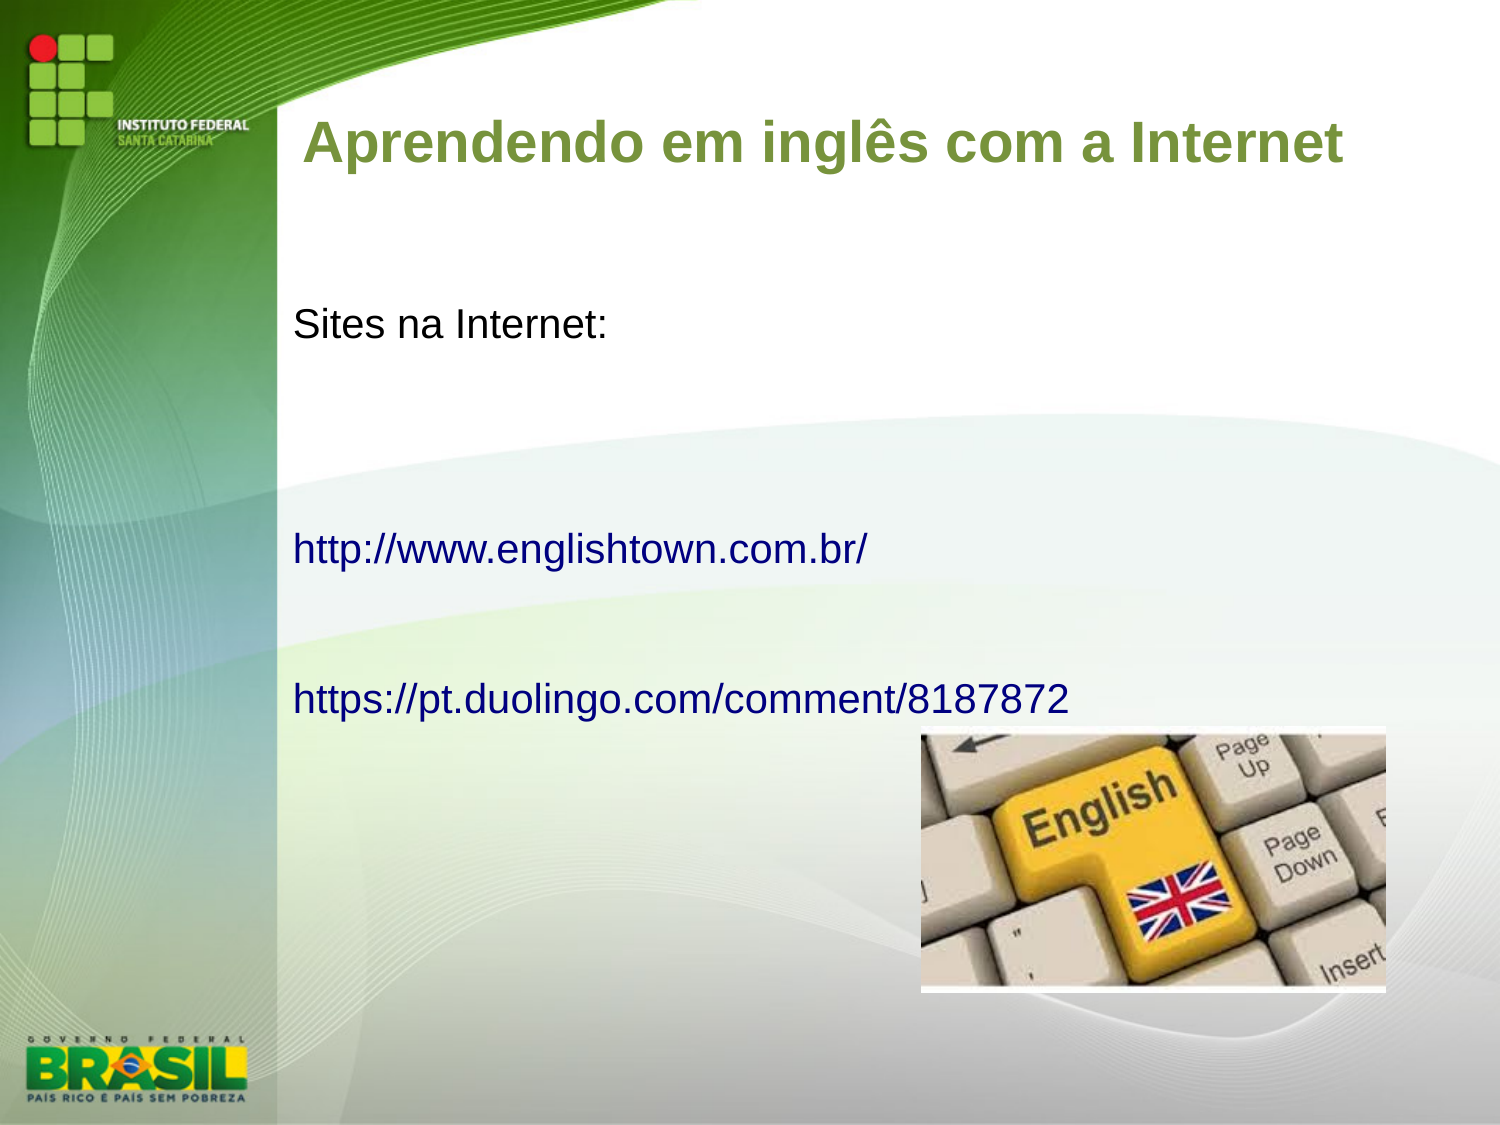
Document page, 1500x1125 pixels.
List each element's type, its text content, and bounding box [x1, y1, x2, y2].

picture [0, 0, 1500, 1125]
list Sites na Internet: http://www.englishtown.com.br/ https://pt.duolingo.com/comment/8187872 [292, 272, 1395, 925]
title Aprendendo em inglês com a Internet [75, 44, 1425, 233]
subtitle [292, 187, 1454, 1059]
